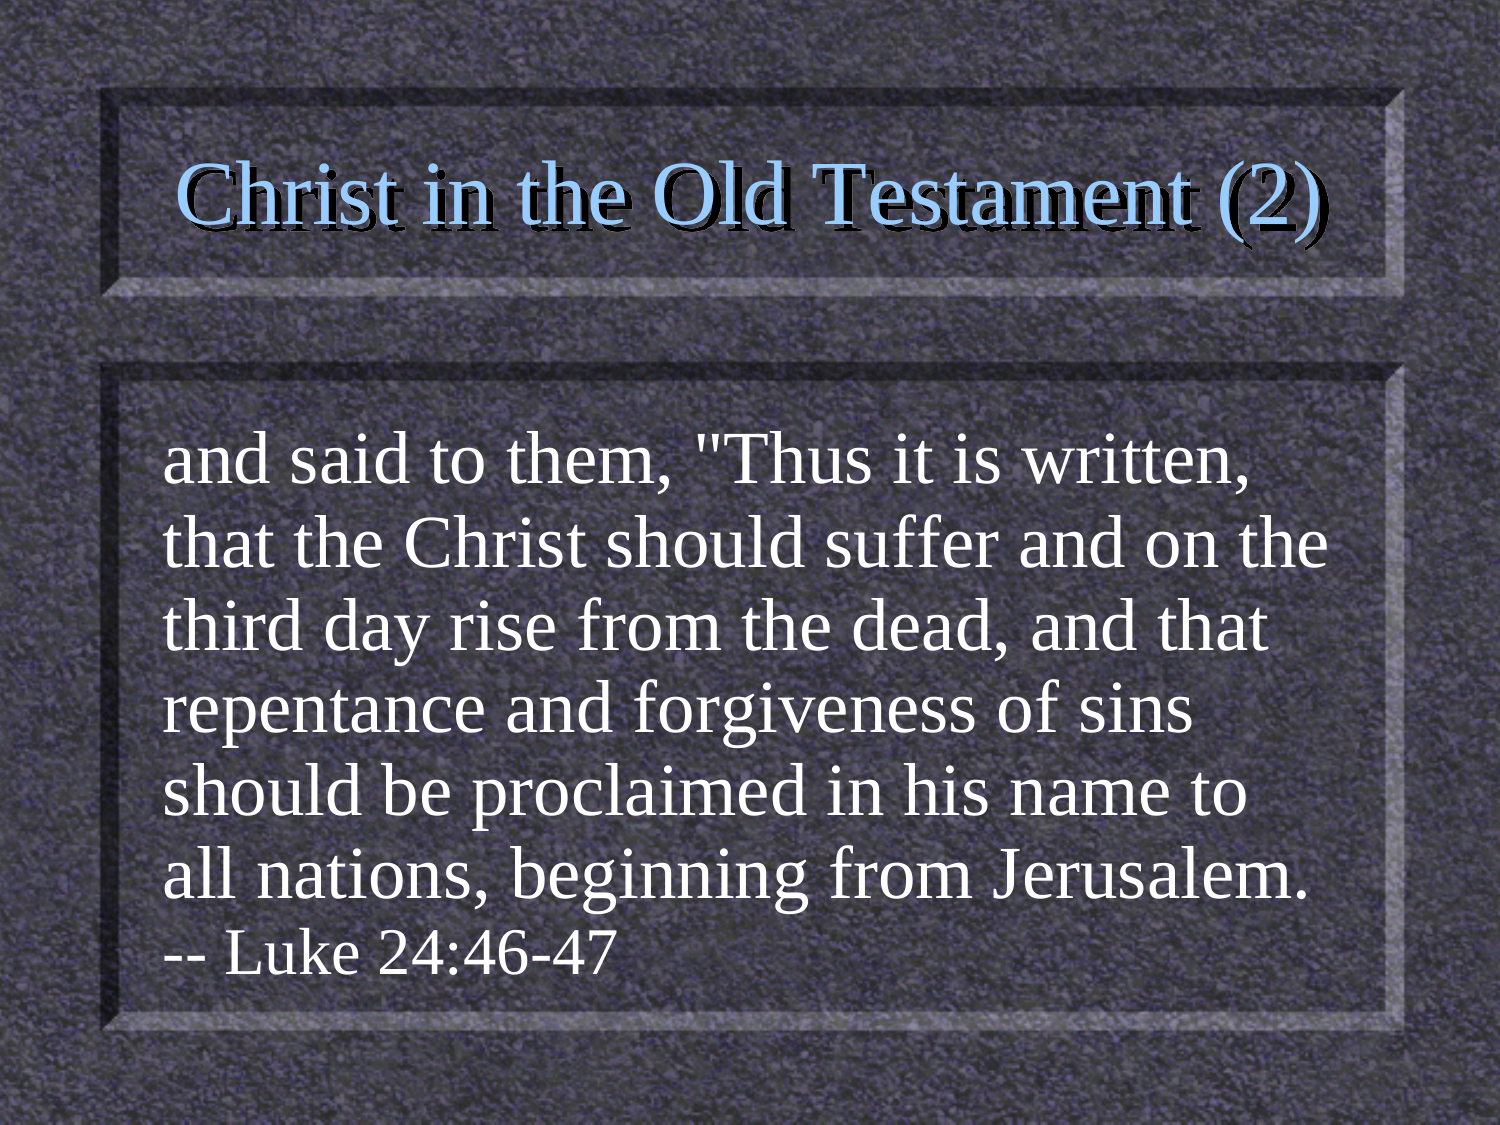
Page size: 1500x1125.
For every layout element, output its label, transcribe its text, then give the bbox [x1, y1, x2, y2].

title Christ in the Old Testament (2) [150, 68, 1351, 319]
text_box and said to them, "Thus it is written, that the Christ should suffer and on the third day rise from the dead, and that repentance and forgiveness of sins should be proclaimed in his name to all nations, beginning from Jerusalem. -- Luke 24:46-47 [148, 409, 1346, 997]
picture [0, 0, 1500, 1125]
